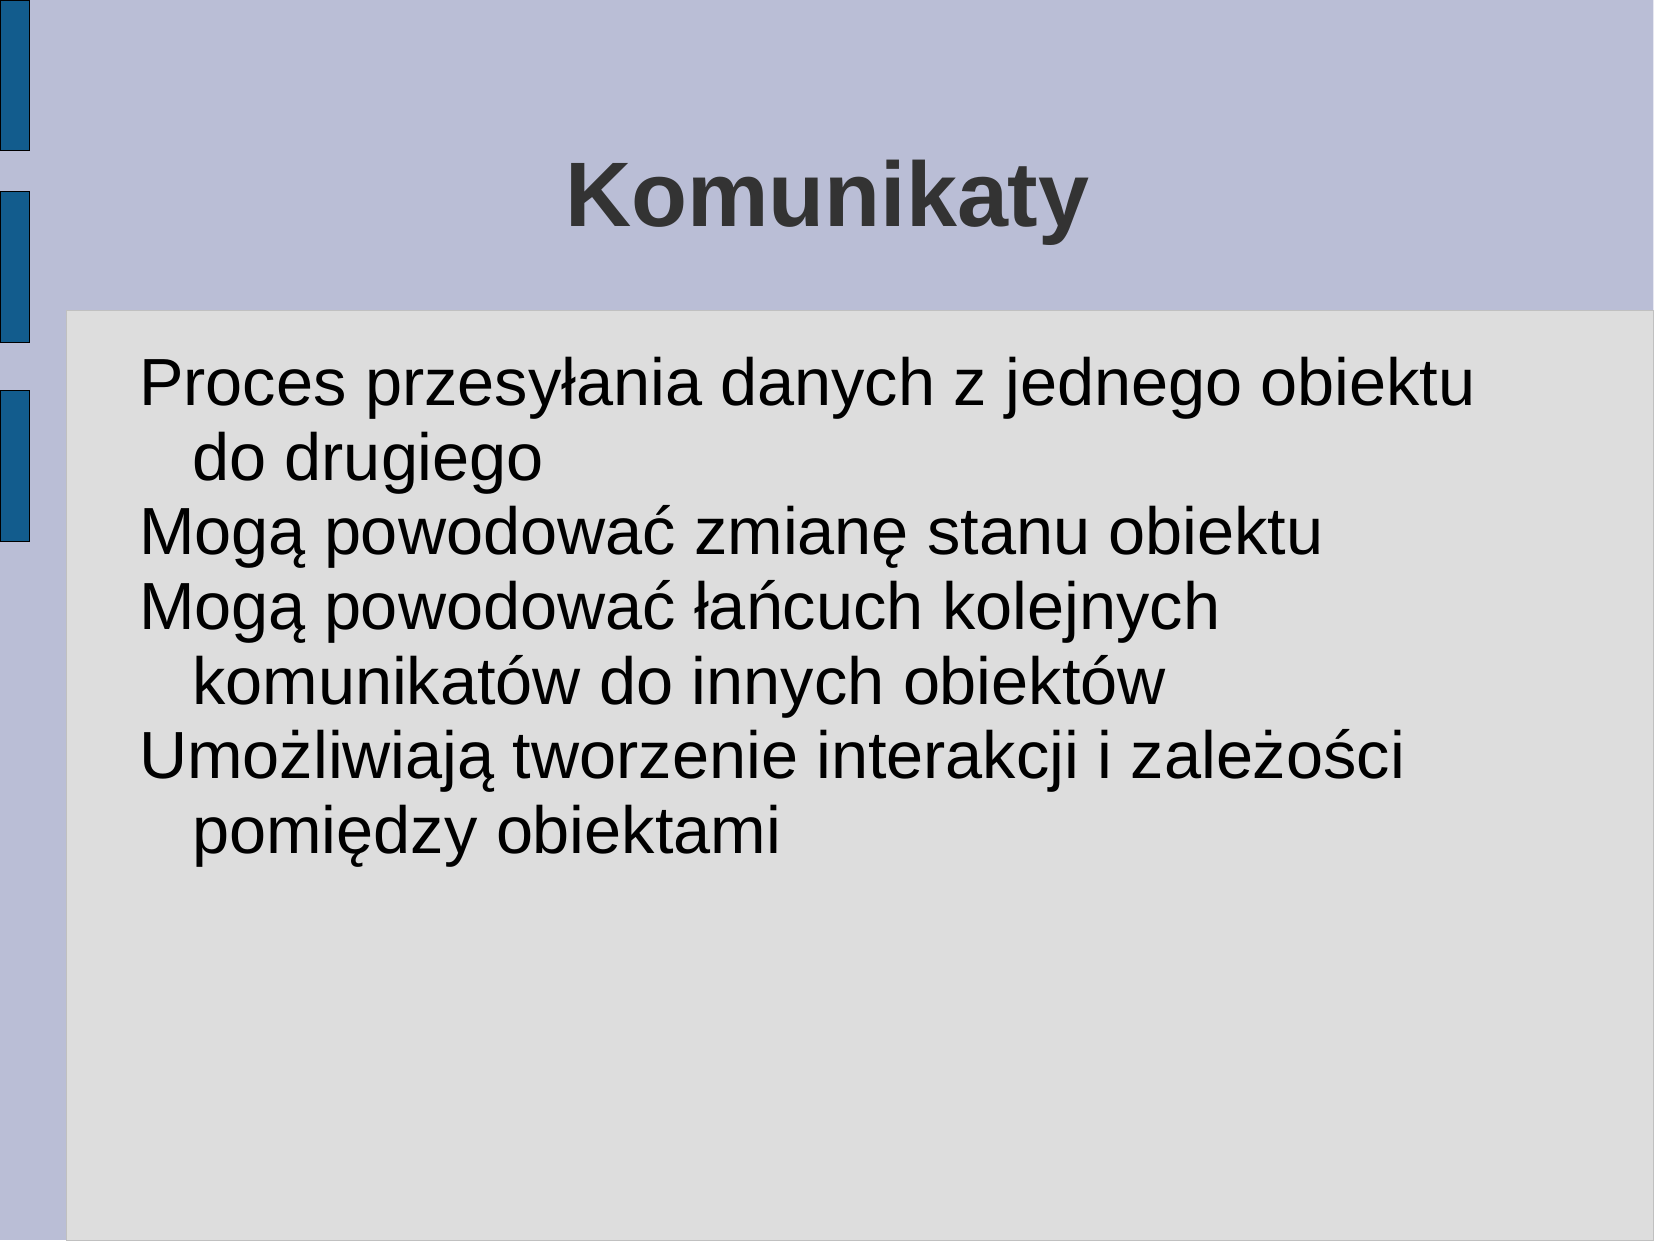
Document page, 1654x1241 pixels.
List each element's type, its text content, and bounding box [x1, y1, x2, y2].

list Proces przesyłania danych z jednego obiektu do drugiego Mogą powodować zmianę stanu obiektu Mogą powodować łańcuch kolejnych komunikatów do innych obiektów Umożliwiają tworzenie interakcji i zależości pomiędzy obiektami [121, 344, 1534, 1112]
title Komunikaty [121, 98, 1534, 291]
